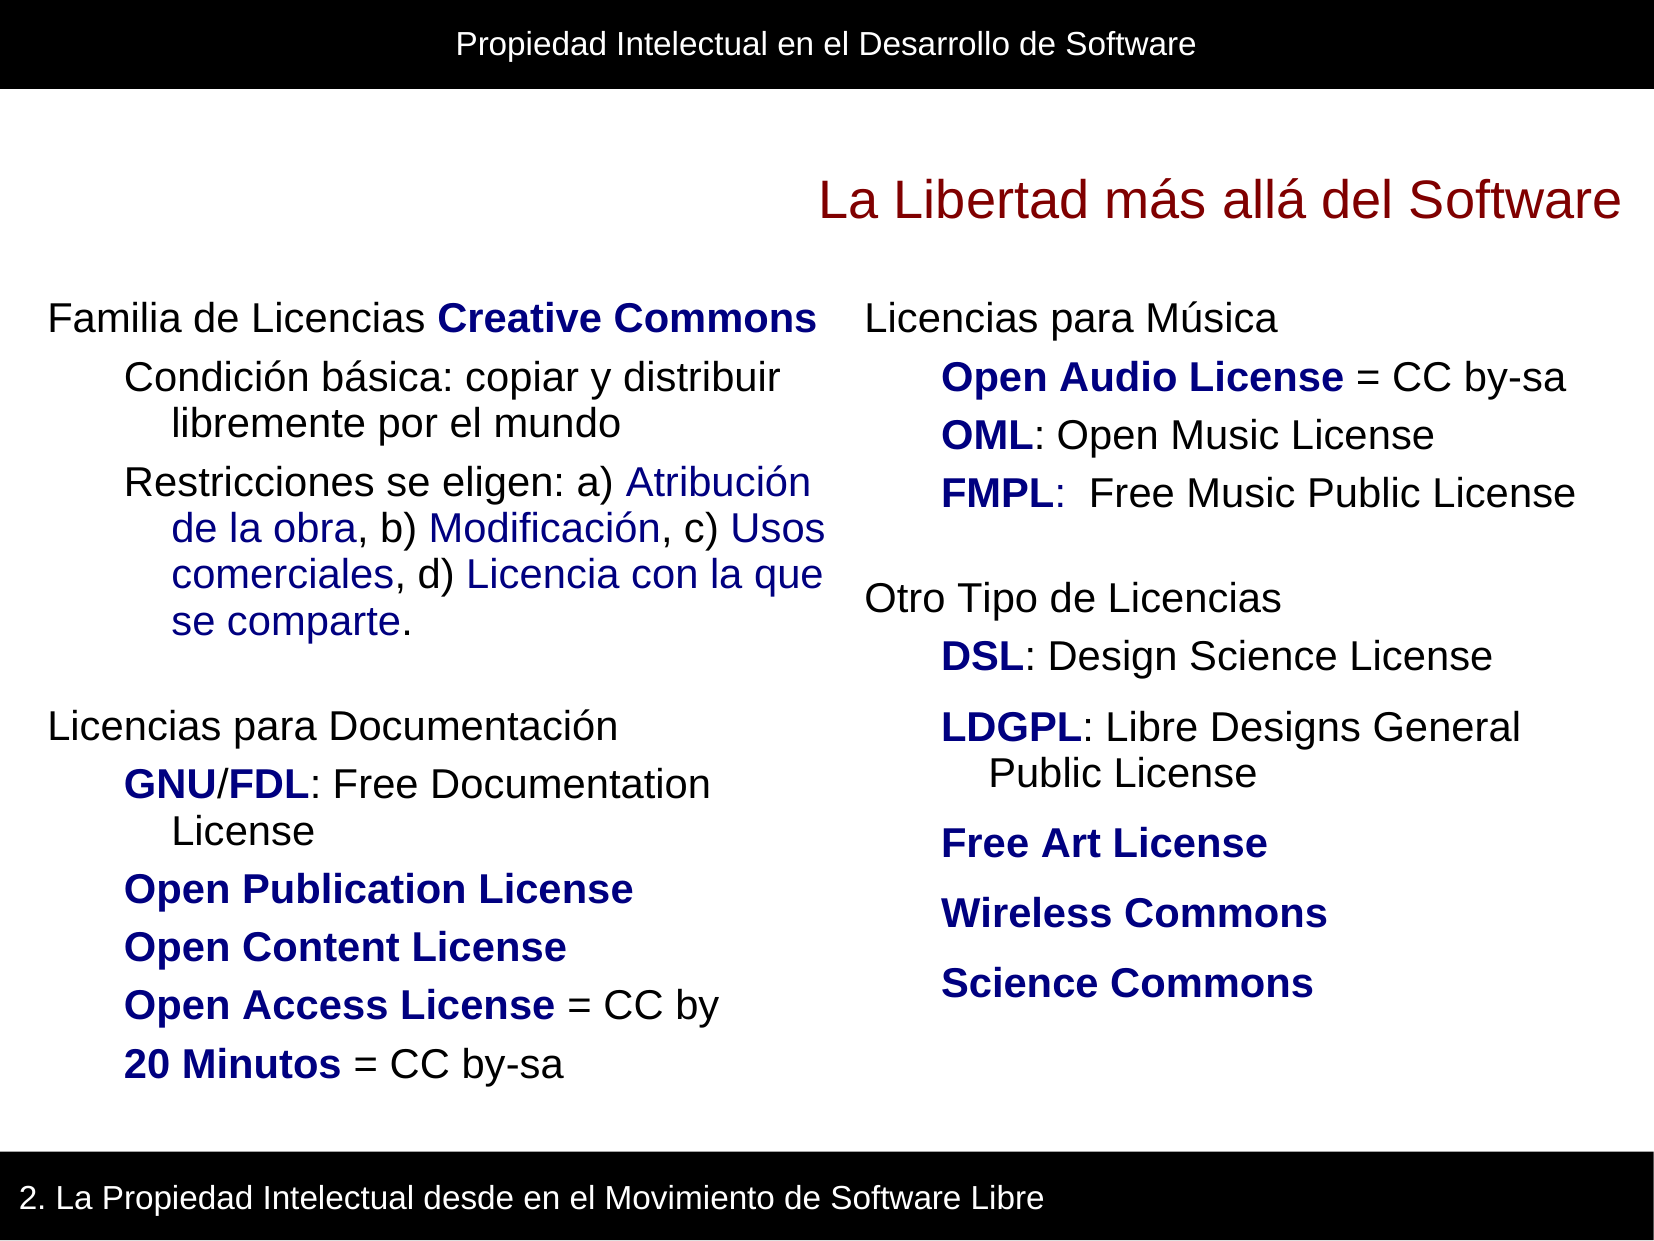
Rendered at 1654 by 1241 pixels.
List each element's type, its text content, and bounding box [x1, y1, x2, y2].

list Familia de Licencias Creative Commons Condición básica: copiar y distribuir libremente por el mundo Restricciones se eligen: a) Atribución de la obra, b) Modificación, c) Usos comerciales, d) Licencia con la que se comparte. Licencias para Documentación GNU/FDL: Free Documentation License Open Publication License Open Content License Open Access License = CC by 20 Minutos = CC by-sa [29, 295, 842, 1134]
title La Libertad más allá del Software [147, 147, 1625, 252]
text_box 2. La Propiedad Intelectual desde en el Movimiento de Software Libre [18, 1180, 1047, 1218]
list Licencias para Música Open Audio License = CC by-sa OML: Open Music License FMPL: Free Music Public License Otro Tipo de Licencias DSL: Design Science License LDGPL: Libre Designs General Public License Free Art License Wireless Commons Science Commons [846, 295, 1625, 1122]
